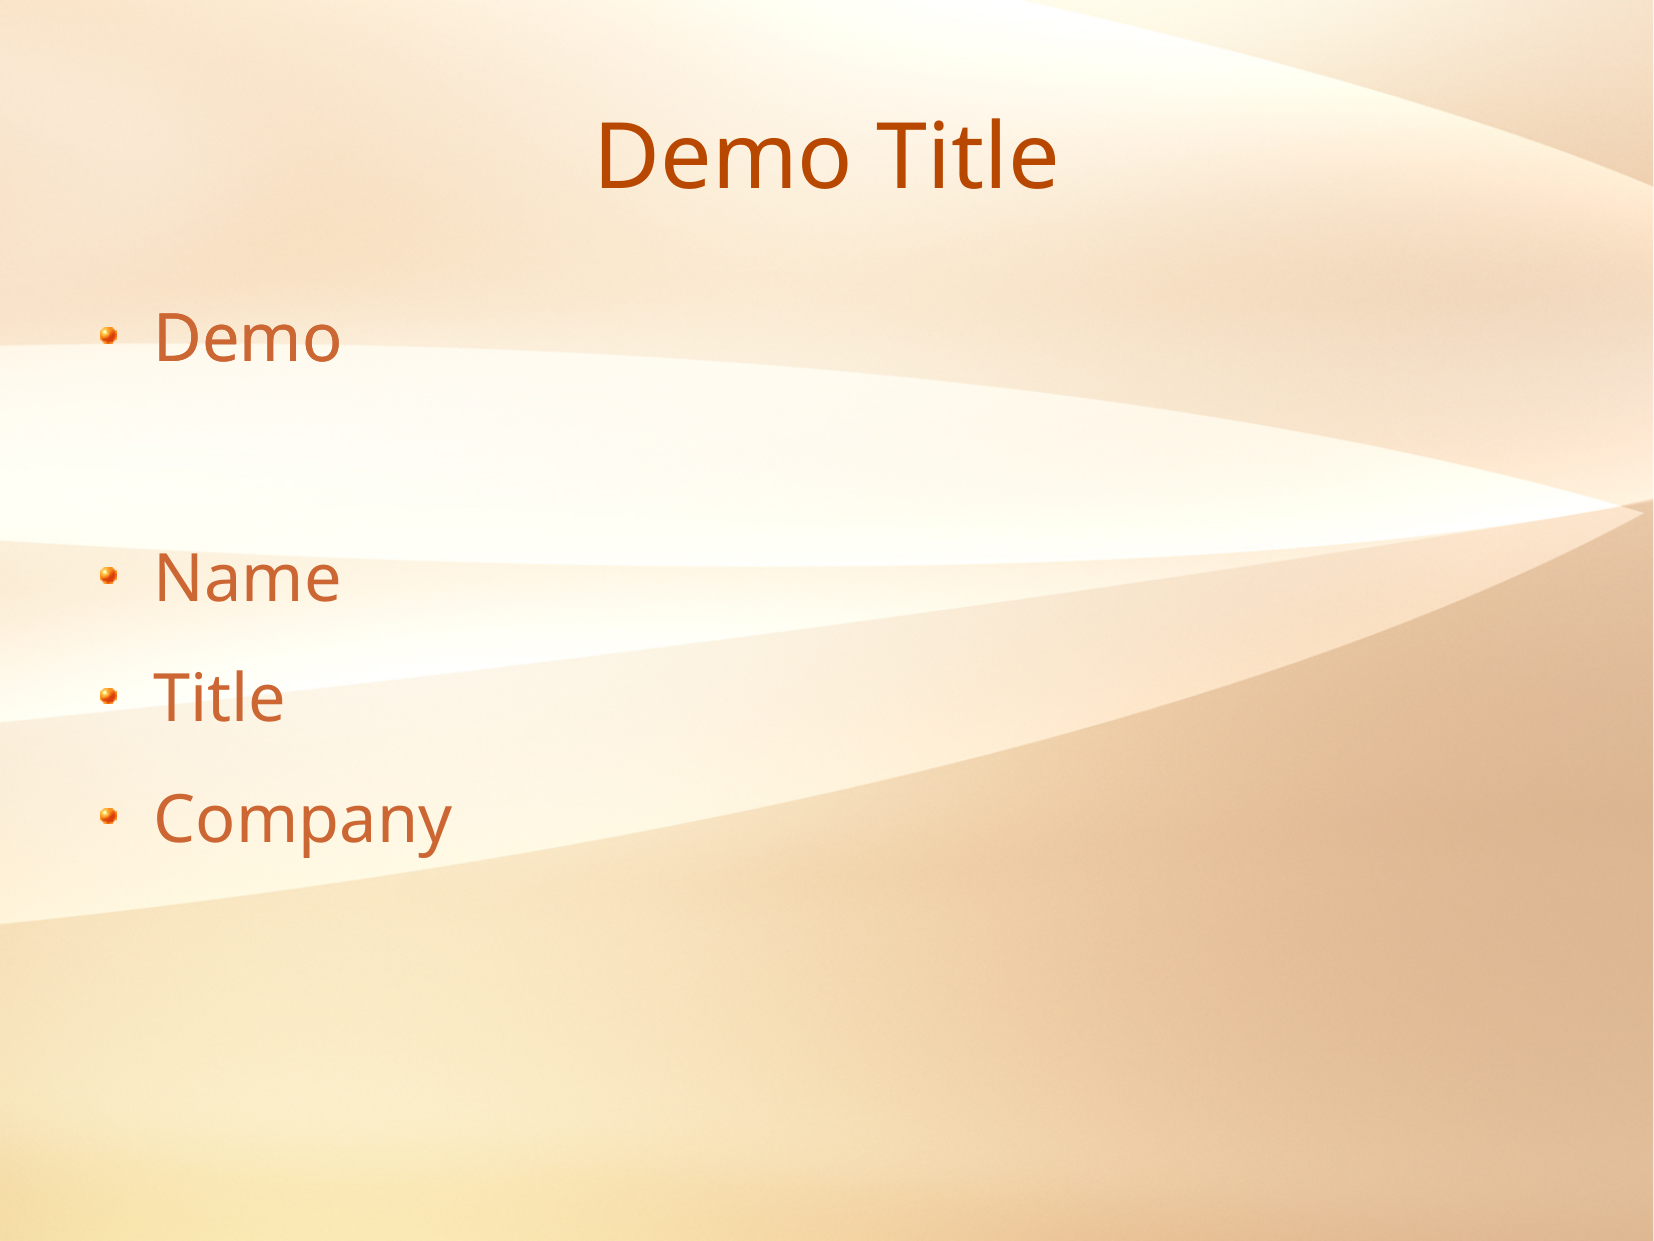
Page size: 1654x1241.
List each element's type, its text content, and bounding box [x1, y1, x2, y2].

picture [0, 0, 1654, 1241]
title Demo Title [82, 49, 1571, 257]
list Demo Name Title Company [82, 290, 1571, 794]
